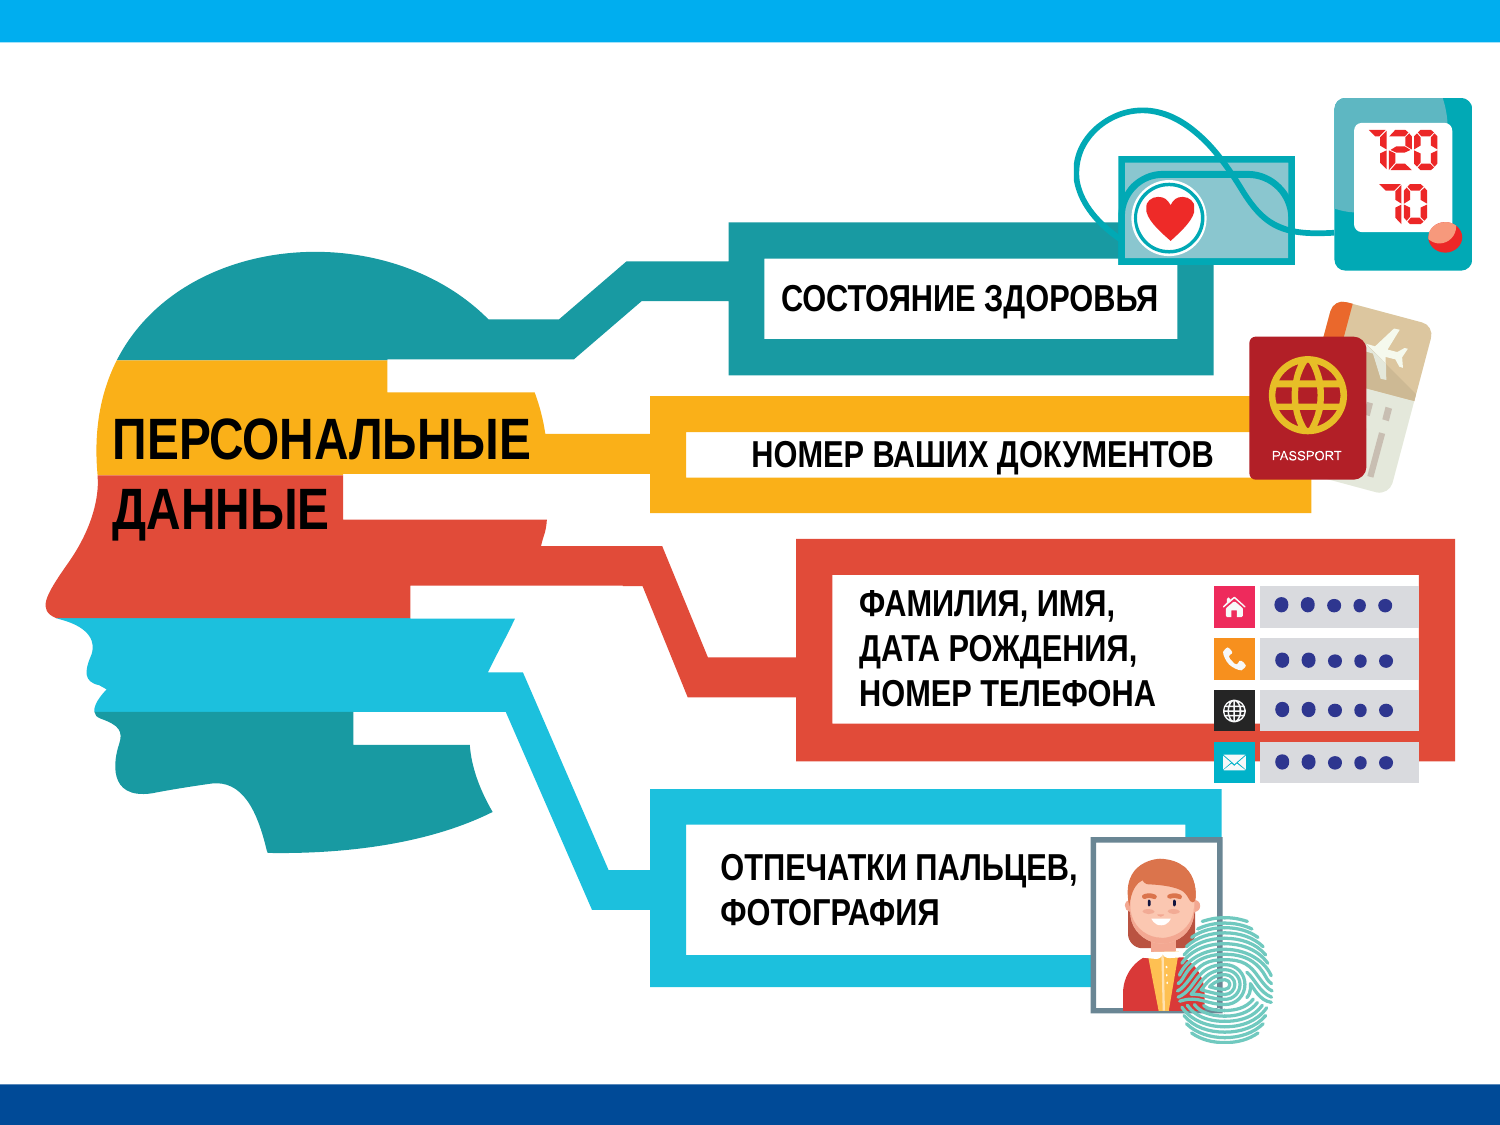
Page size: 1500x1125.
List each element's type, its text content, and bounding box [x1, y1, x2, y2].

text_box ОТПЕЧАТКИ ПАЛЬЦЕВ, ФОТОГРАФИЯ [705, 835, 1102, 941]
text_box ФАМИЛИЯ, ИМЯ, ДАТА РОЖДЕНИЯ, НОМЕР ТЕЛЕФОНА [844, 572, 1179, 722]
text_box [0, 0, 1500, 43]
picture [45, 98, 1472, 1055]
text_box ПЕРСОНАЛЬНЫЕ ДАННЫЕ [98, 394, 573, 549]
text_box [0, 1084, 1500, 1125]
text_box СОСТОЯНИЕ ЗДОРОВЬЯ [766, 266, 1174, 326]
text_box НОМЕР ВАШИХ ДОКУМЕНТОВ [736, 423, 1230, 483]
